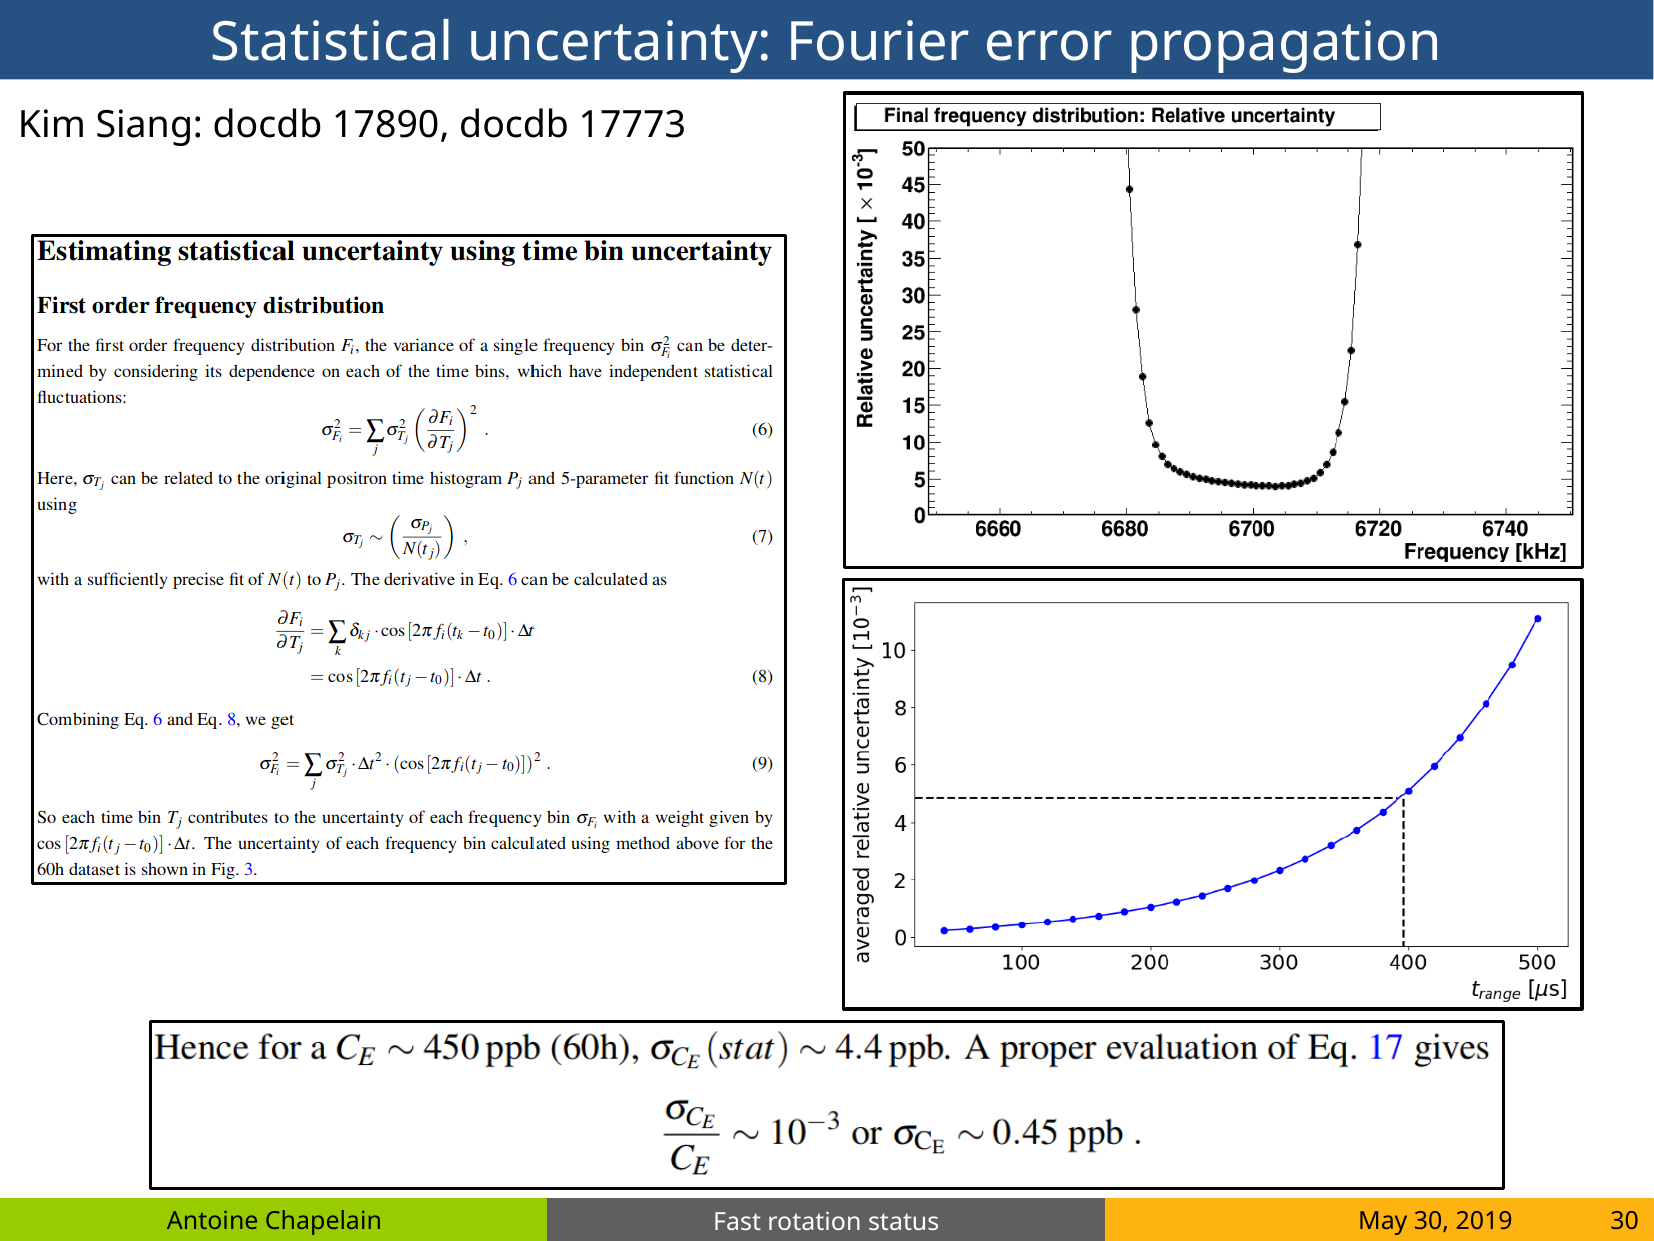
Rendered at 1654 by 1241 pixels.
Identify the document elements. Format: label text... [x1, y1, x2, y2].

picture [151, 1023, 1502, 1187]
text_box Kim Siang: docdb 17890, docdb 17773 [3, 90, 874, 192]
picture [33, 236, 784, 882]
picture [845, 581, 1581, 1008]
title Statistical uncertainty: Fourier error propagation [0, 0, 1654, 80]
picture [846, 94, 1582, 566]
